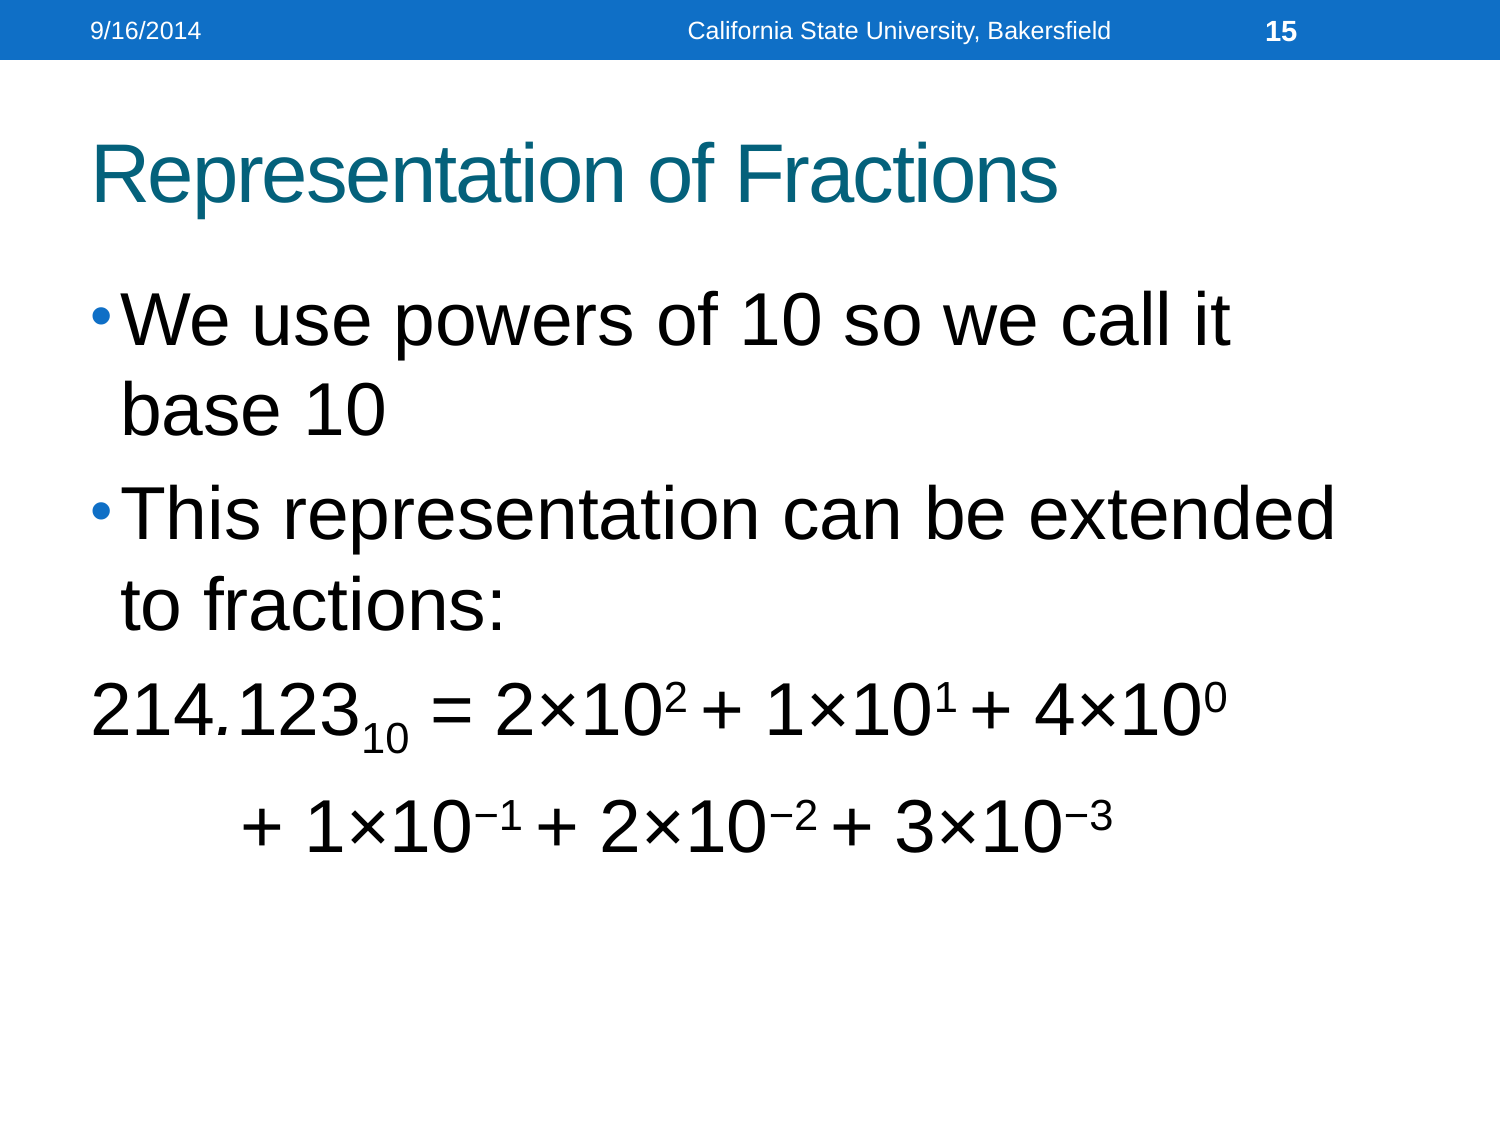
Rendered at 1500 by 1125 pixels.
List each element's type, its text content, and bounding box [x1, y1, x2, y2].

title Representation of Fractions [75, 87, 1425, 250]
footer California State University, Bakersfield [562, 3, 1238, 57]
list We use powers of 10 so we call it base 10 This representation can be extended to fractions: 214.12310 = 2×102 + 1×101 + 4×100 + 1×10−1 + 2×10−2 + 3×10−3 [75, 262, 1425, 1063]
slide_number 9/16/2014 [75, 3, 550, 57]
slide_number <number> [1250, 3, 1425, 57]
